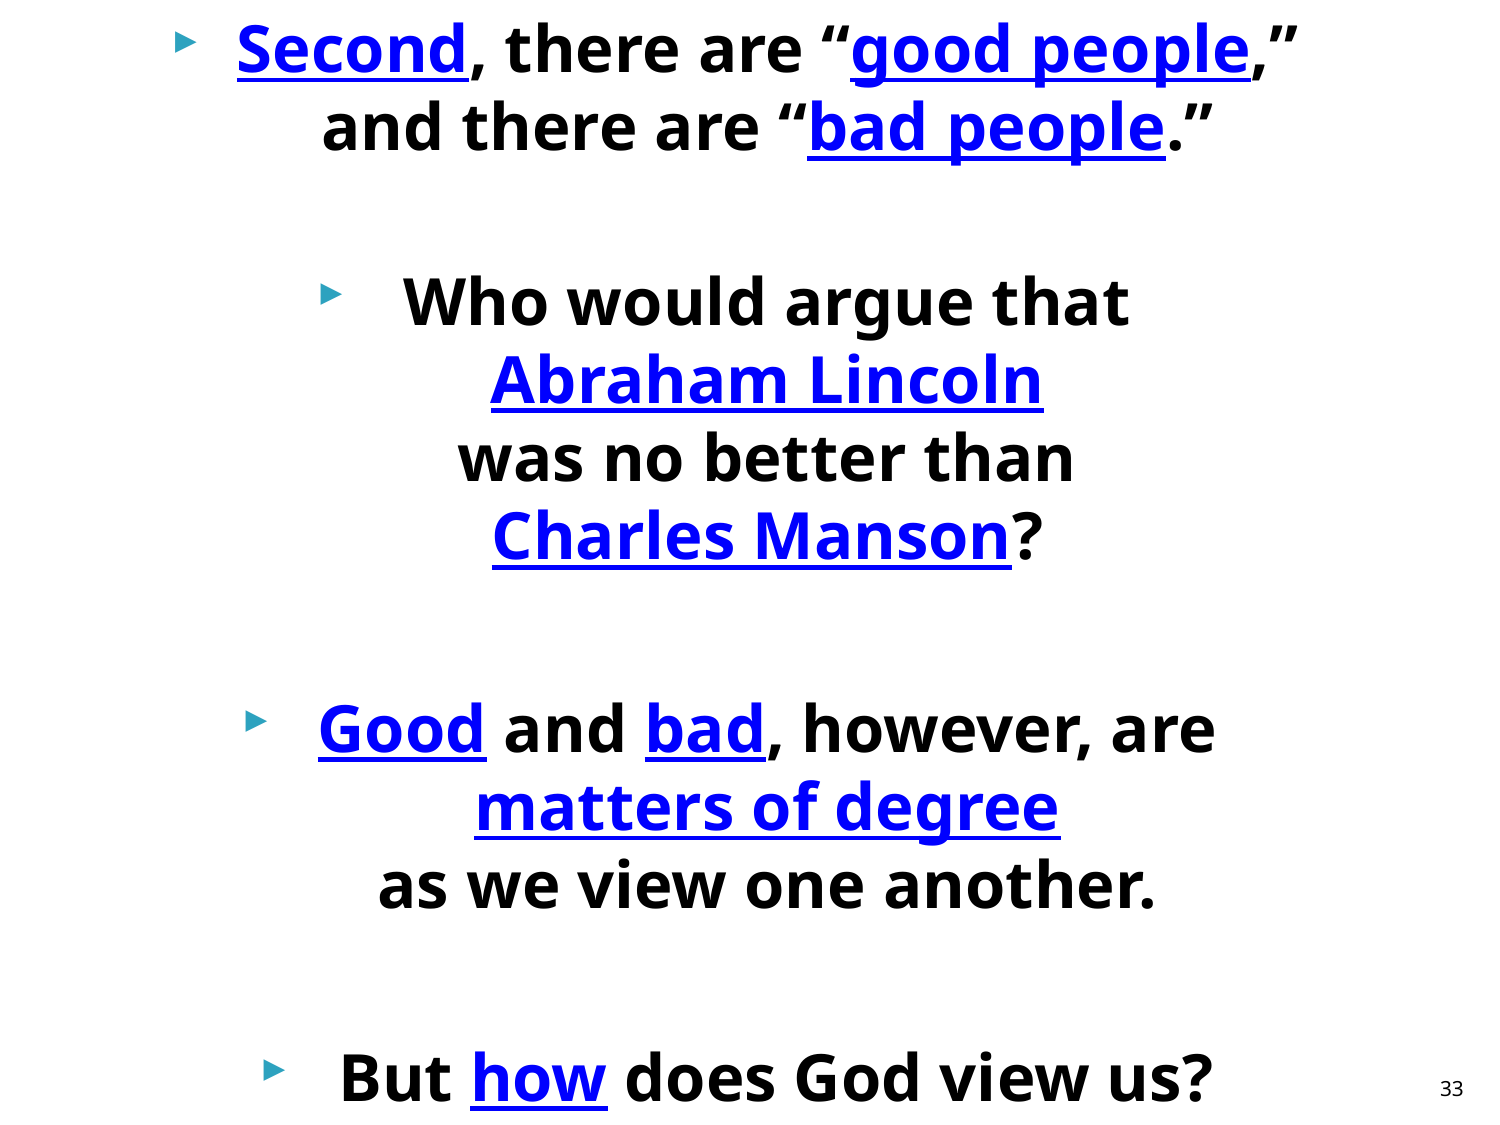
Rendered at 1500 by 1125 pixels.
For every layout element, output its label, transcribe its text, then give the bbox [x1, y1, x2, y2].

slide_number <number> [1418, 1051, 1479, 1112]
list Second, there are “good people,” and there are “bad people.” Who would argue that Abraham Lincoln was no better than Charles Manson? Good and bad, however, are matters of degree as we view one another. But how does God view us? [0, 0, 1500, 1125]
